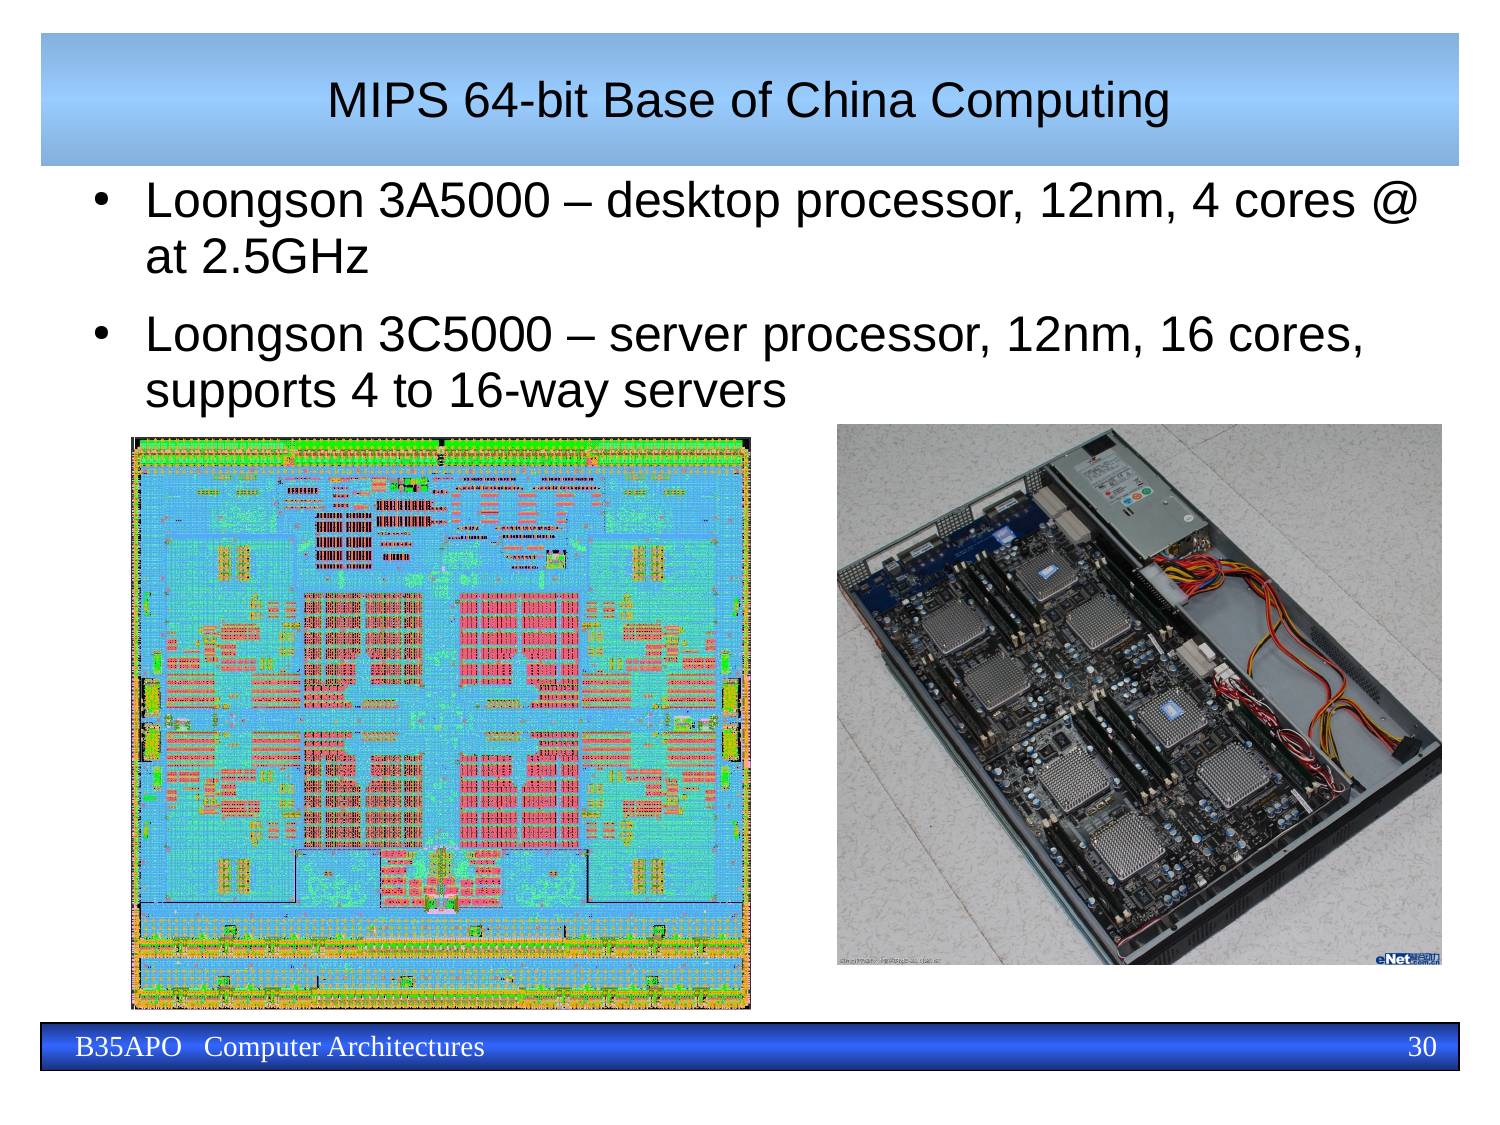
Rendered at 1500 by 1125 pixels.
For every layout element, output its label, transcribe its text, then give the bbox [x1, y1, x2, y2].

picture [131, 437, 751, 1010]
title MIPS 64-bit Base of China Computing [41, 33, 1459, 166]
picture [837, 424, 1442, 965]
list Loongson 3A5000 – desktop processor, 12nm, 4 cores @ at 2.5GHz Loongson 3C5000 – server processor, 12nm, 16 cores, supports 4 to 16-way servers [75, 172, 1426, 916]
